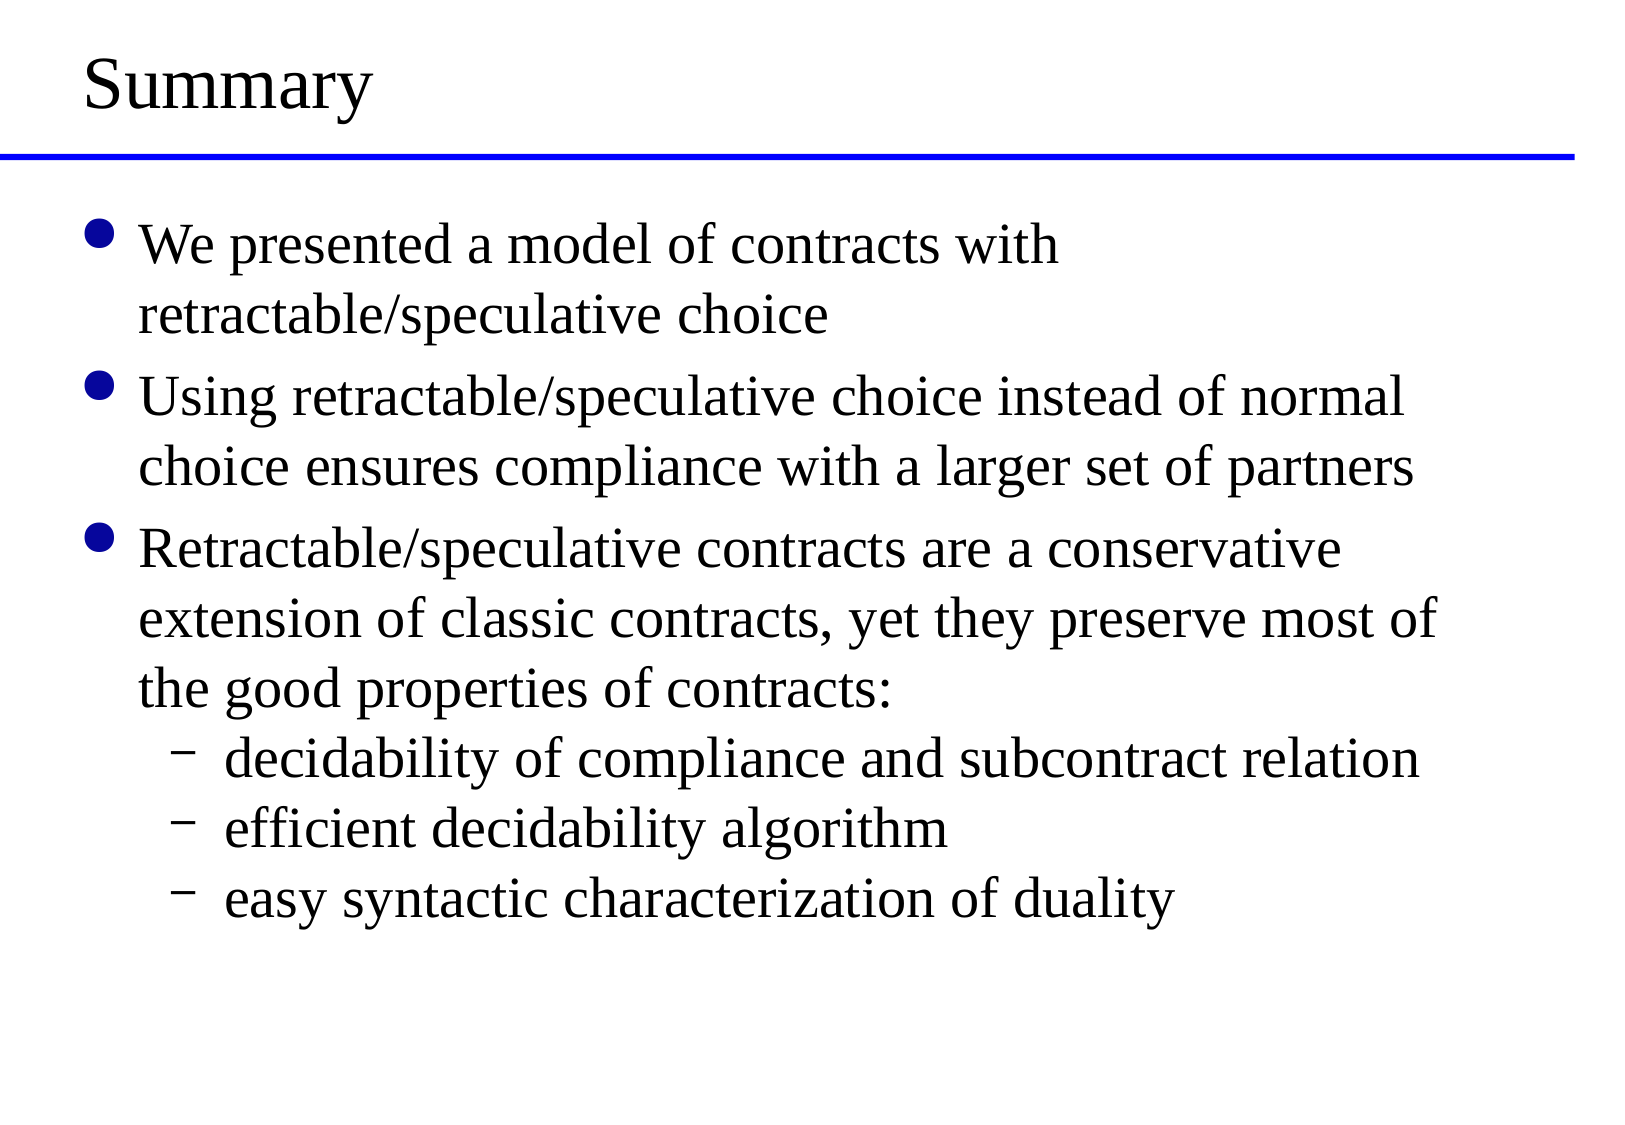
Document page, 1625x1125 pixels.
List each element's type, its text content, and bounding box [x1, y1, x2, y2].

title Summary [67, 27, 1544, 131]
list We presented a model of contracts with retractable/speculative choice Using retractable/speculative choice instead of normal choice ensures compliance with a larger set of partners Retractable/speculative contracts are a conservative extension of classic contracts, yet they preserve most of the good properties of contracts: decidability of compliance and subcontract relation efficient decidability algorithm easy syntactic characterization of duality [67, 198, 1478, 1061]
